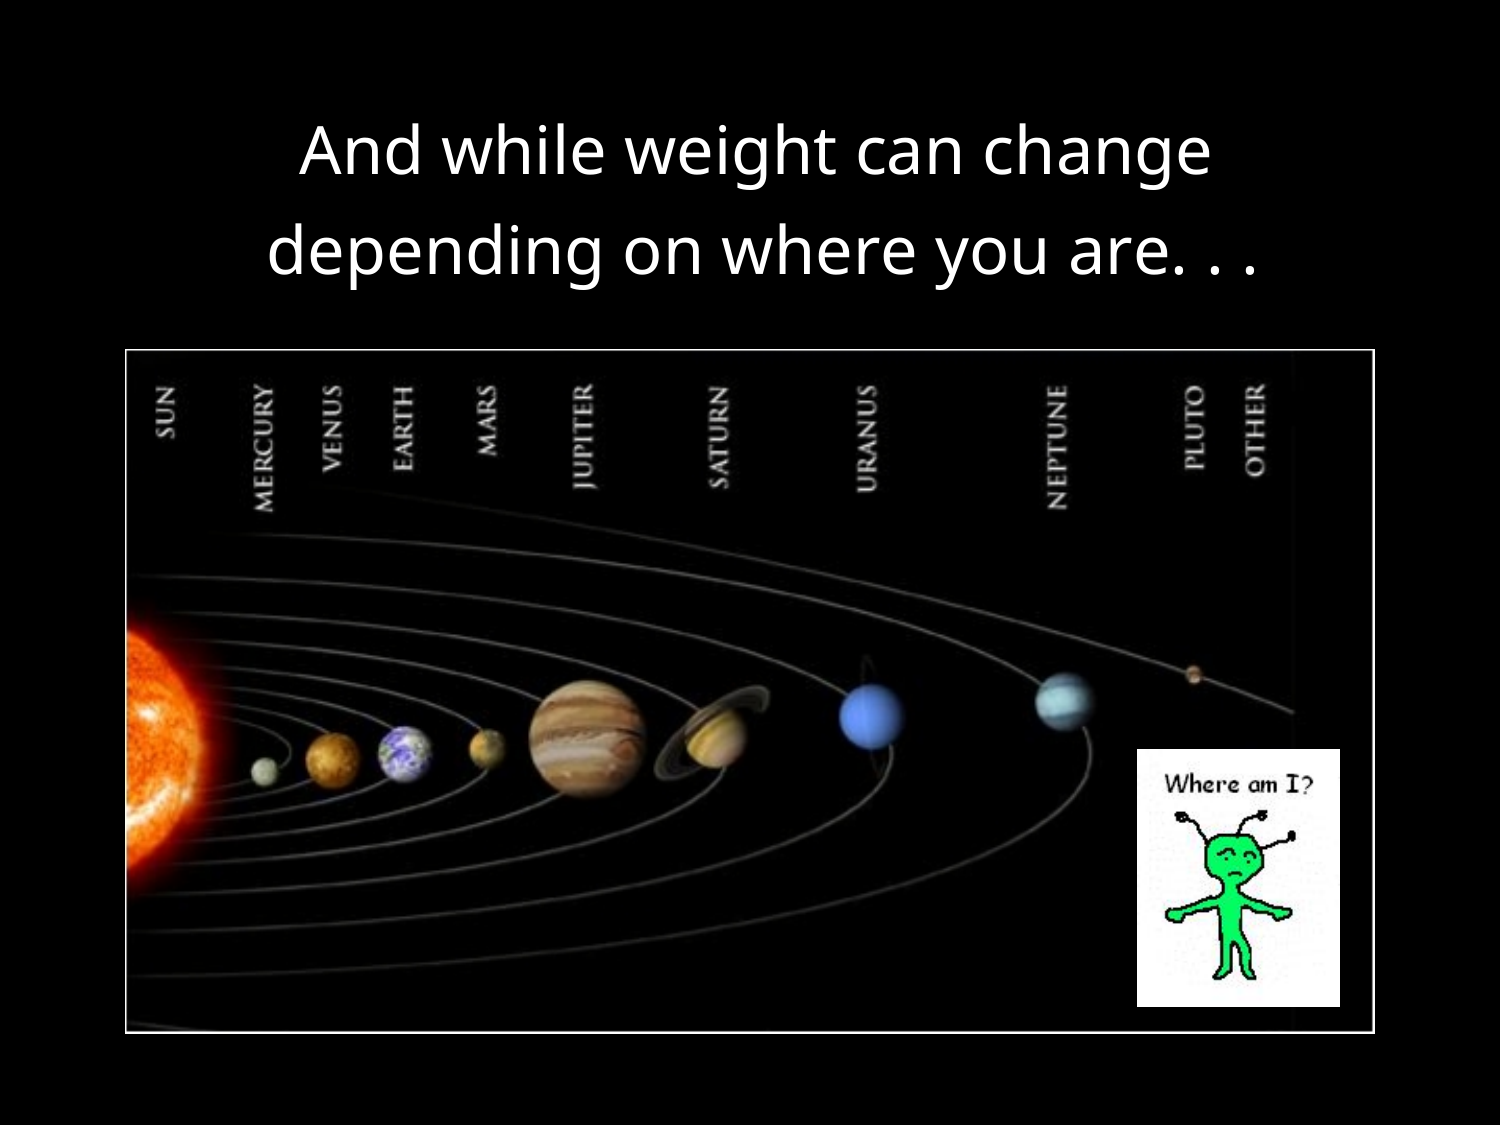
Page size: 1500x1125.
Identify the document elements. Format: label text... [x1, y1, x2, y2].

text_box And while weight can change [284, 99, 1230, 196]
picture [125, 349, 1375, 1034]
text_box depending on where you are. . . [251, 199, 1276, 296]
